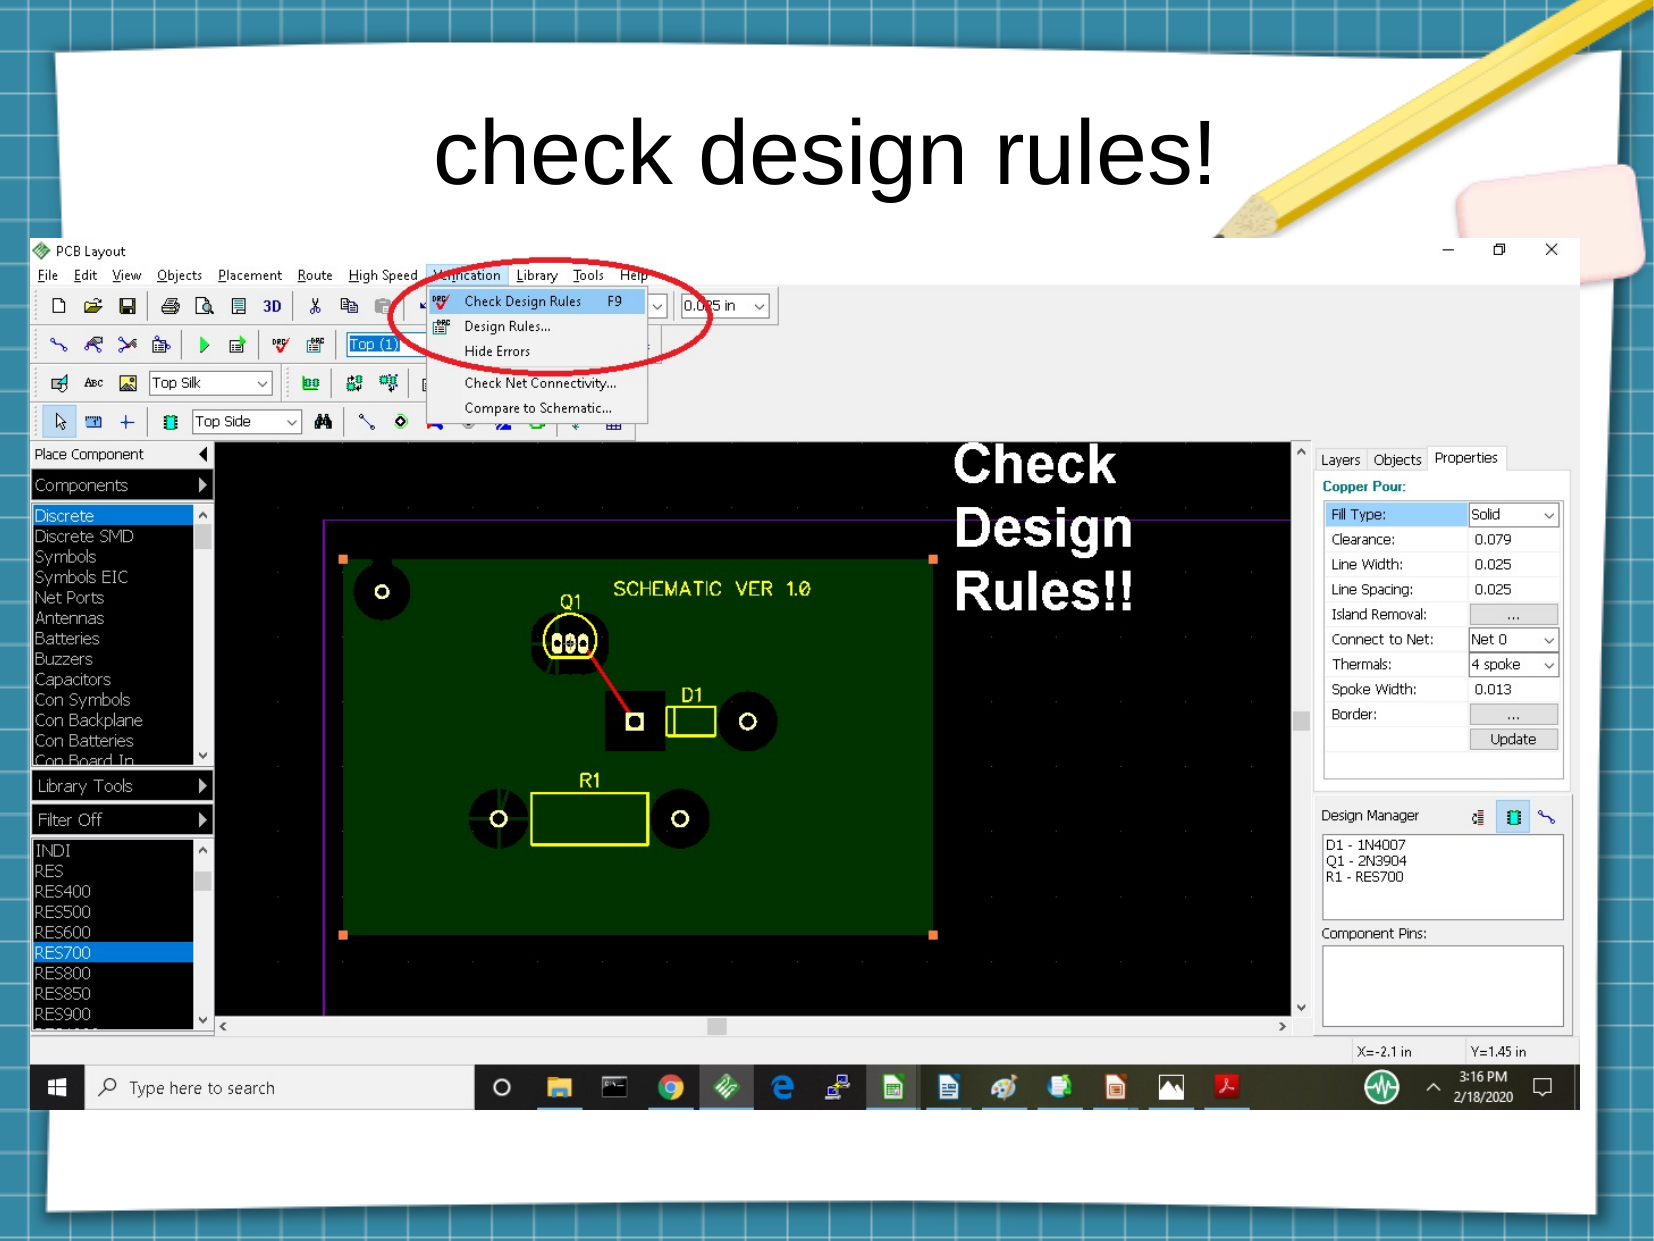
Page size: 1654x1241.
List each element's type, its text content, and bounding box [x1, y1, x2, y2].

picture [0, 0, 1654, 1241]
title check design rules! [82, 49, 1571, 238]
